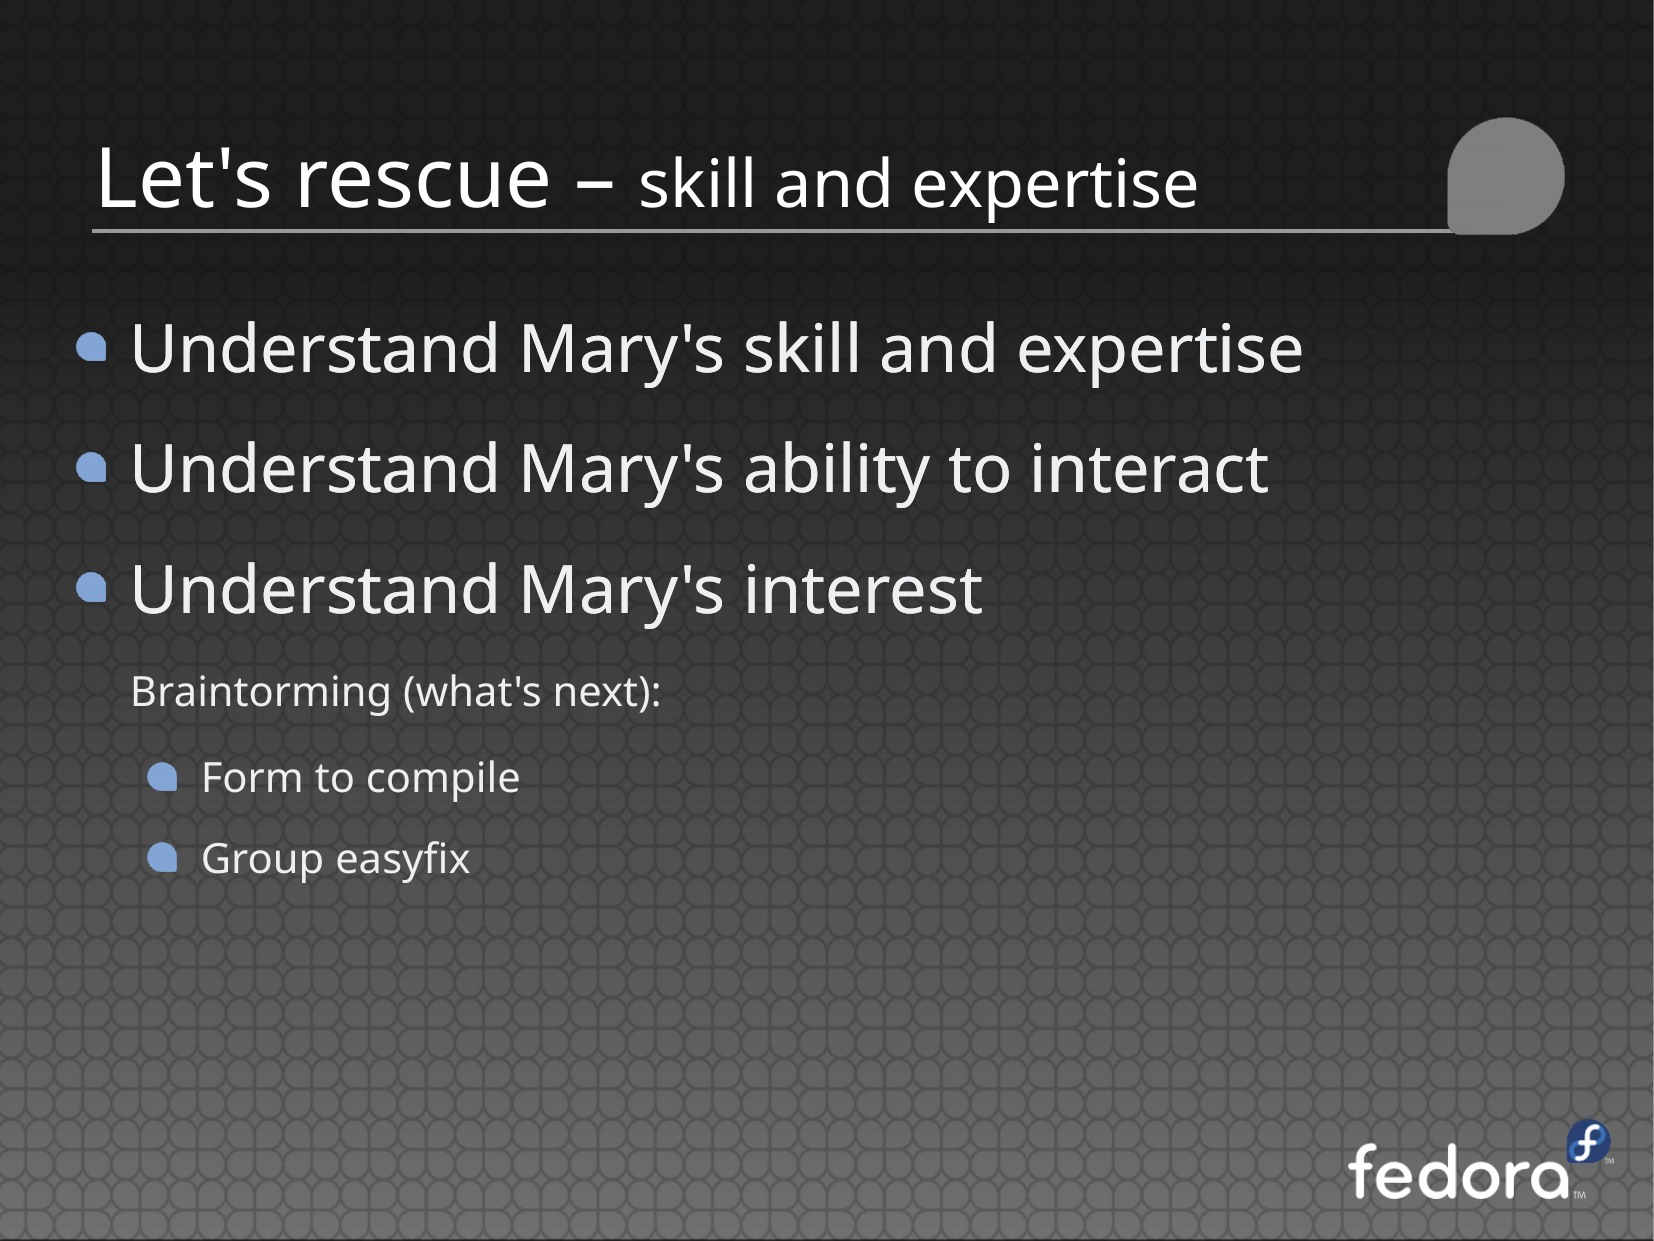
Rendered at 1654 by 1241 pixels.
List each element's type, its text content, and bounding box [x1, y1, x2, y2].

list Braintorming (what's next): Form to compile Group easyfix [59, 661, 1548, 1111]
title Let's rescue – skill and expertise [94, 100, 1426, 251]
picture [0, 0, 1654, 1241]
list Understand Mary's skill and expertise Understand Mary's ability to interact Understand Mary's interest [59, 301, 1548, 626]
